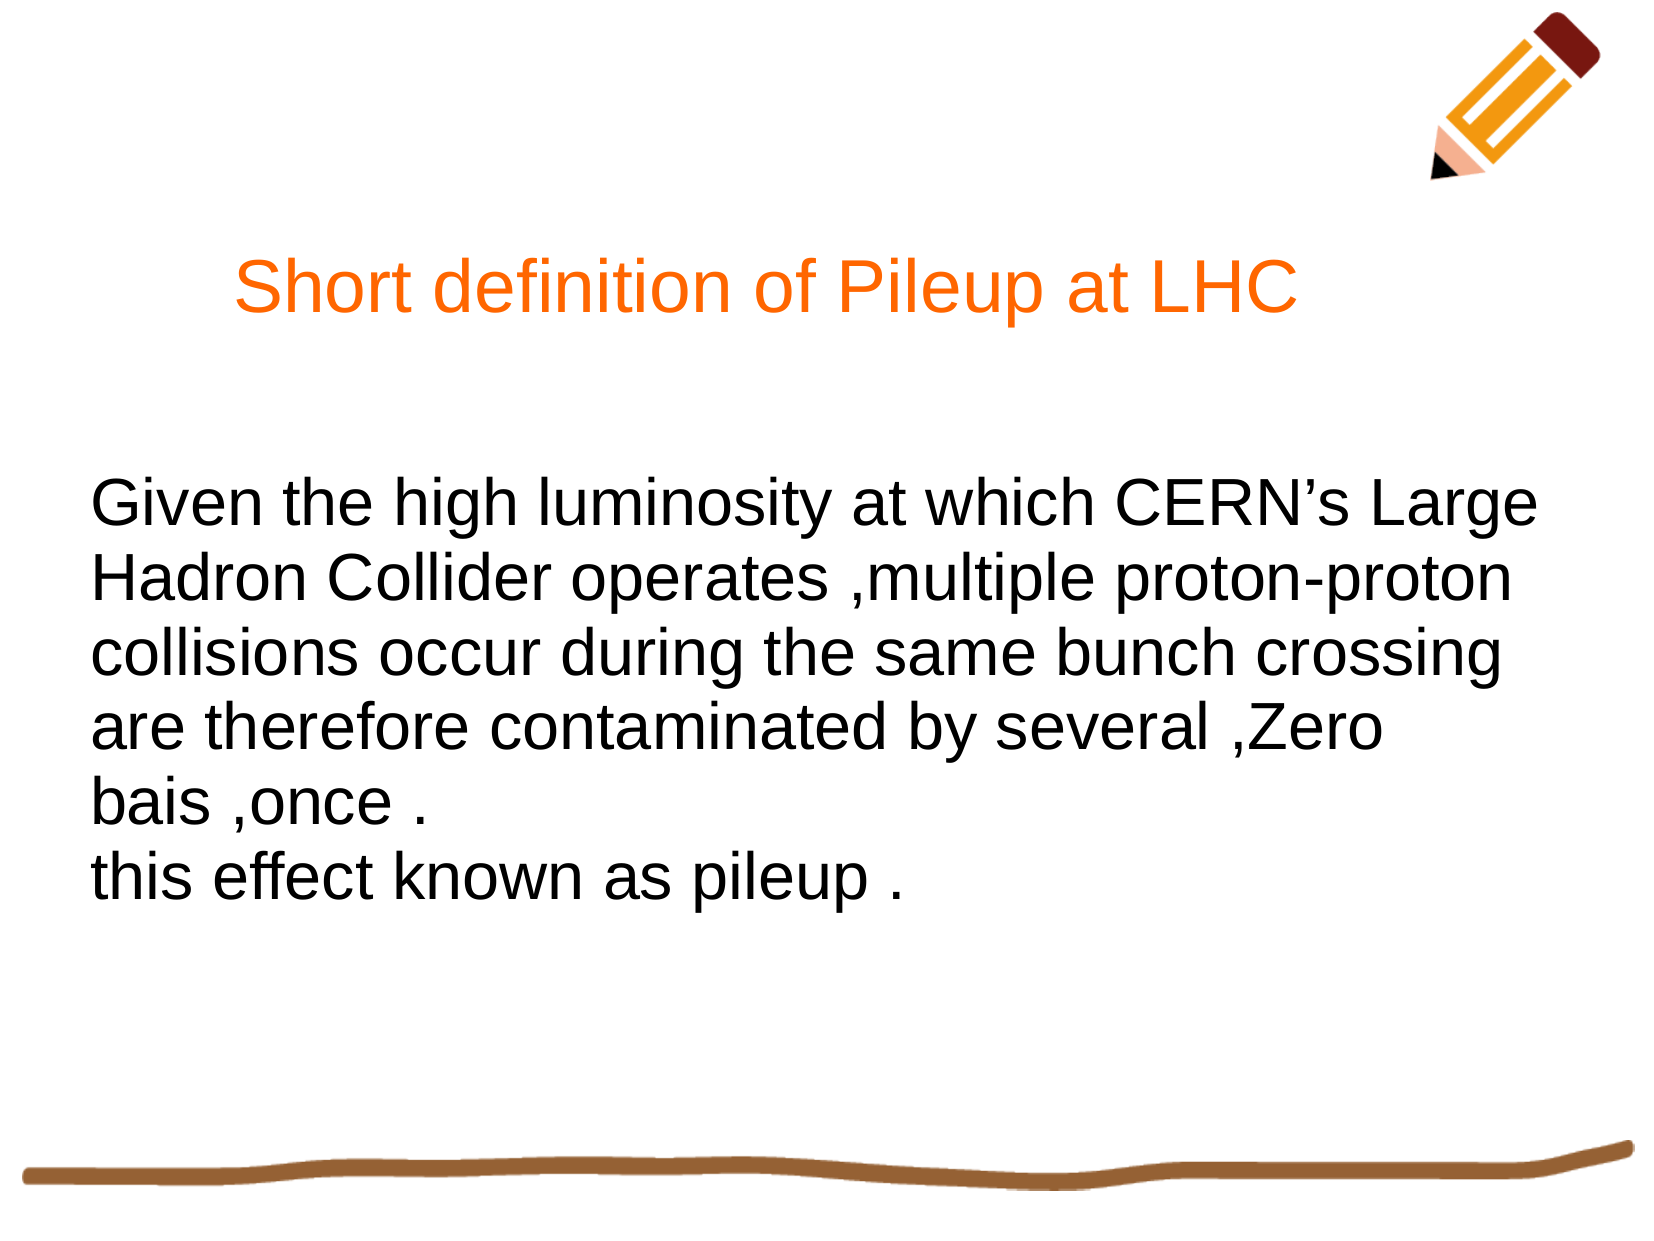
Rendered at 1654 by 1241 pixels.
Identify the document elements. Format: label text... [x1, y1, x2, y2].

subtitle Given the high luminosity at which CERN’s Large Hadron Collider operates ,multiple proton-proton collisions occur during the same bunch crossing are therefore contaminated by several ,Zero bais ,once . this effect known as pileup . [90, 465, 1579, 1081]
title Short definition of Pileup at LHC [93, 225, 1441, 348]
picture [1430, 12, 1601, 181]
picture [22, 1140, 1635, 1191]
